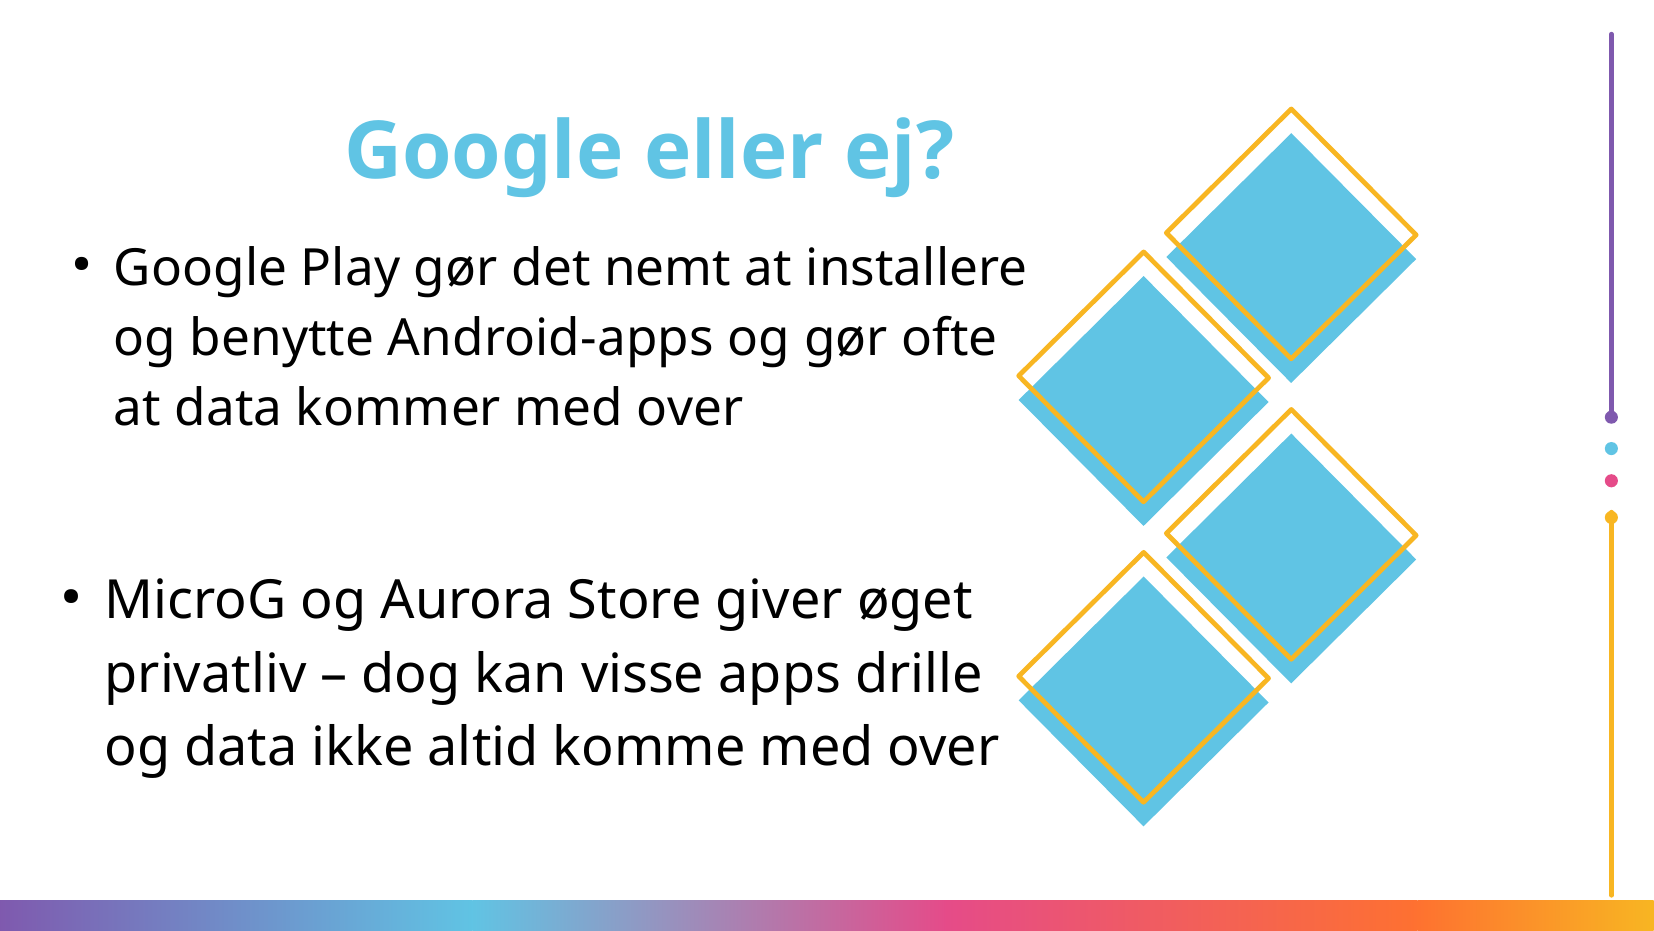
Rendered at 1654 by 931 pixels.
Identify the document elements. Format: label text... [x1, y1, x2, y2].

list Google Play gør det nemt at installere og benytte Android-apps og gør ofte at data kommer med over [59, 230, 1046, 502]
list MicroG og Aurora Store giver øget privatliv – dog kan visse apps drille og data ikke altid komme med over [47, 561, 1004, 857]
title Google eller ej? [295, 59, 1004, 230]
